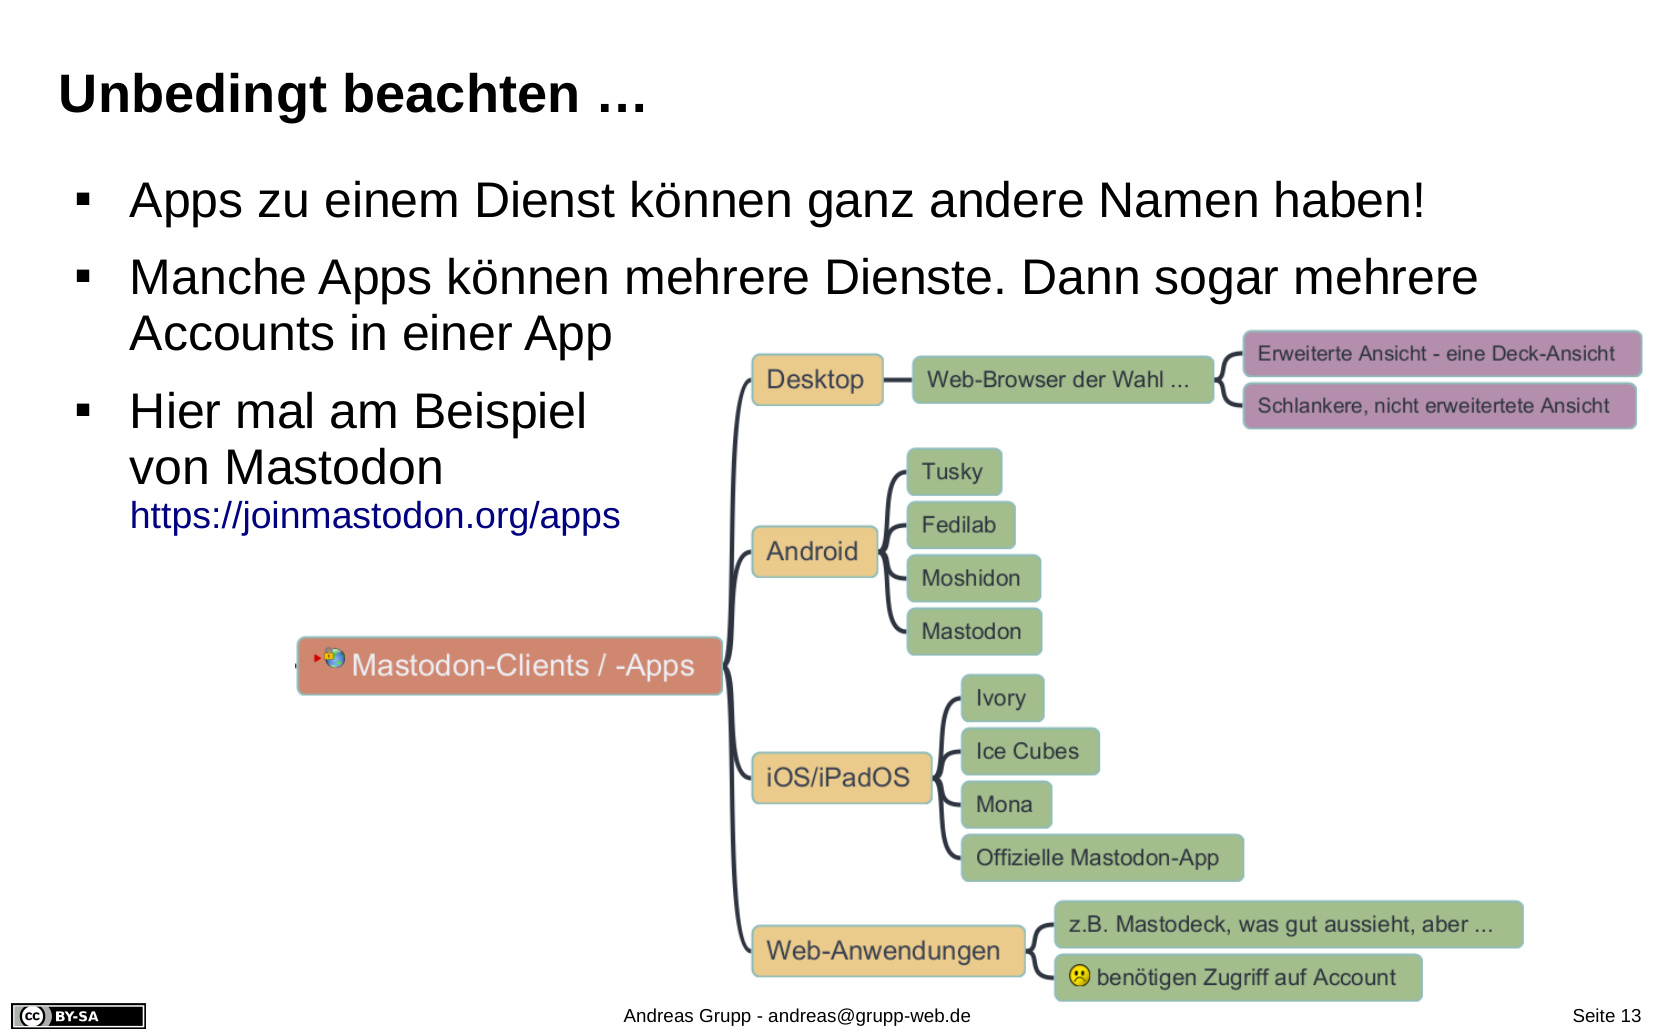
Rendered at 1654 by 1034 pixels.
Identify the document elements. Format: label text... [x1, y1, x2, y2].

picture [11, 1003, 146, 1029]
list Apps zu einem Dienst können ganz andere Namen haben! Manche Apps können mehrere Dienste. Dann sogar mehrere Accounts in einer App Hier mal am Beispiel von Mastodon https://joinmastodon.org/apps [59, 172, 1595, 952]
title Unbedingt beachten … [59, 24, 1625, 165]
picture [295, 324, 1647, 1004]
